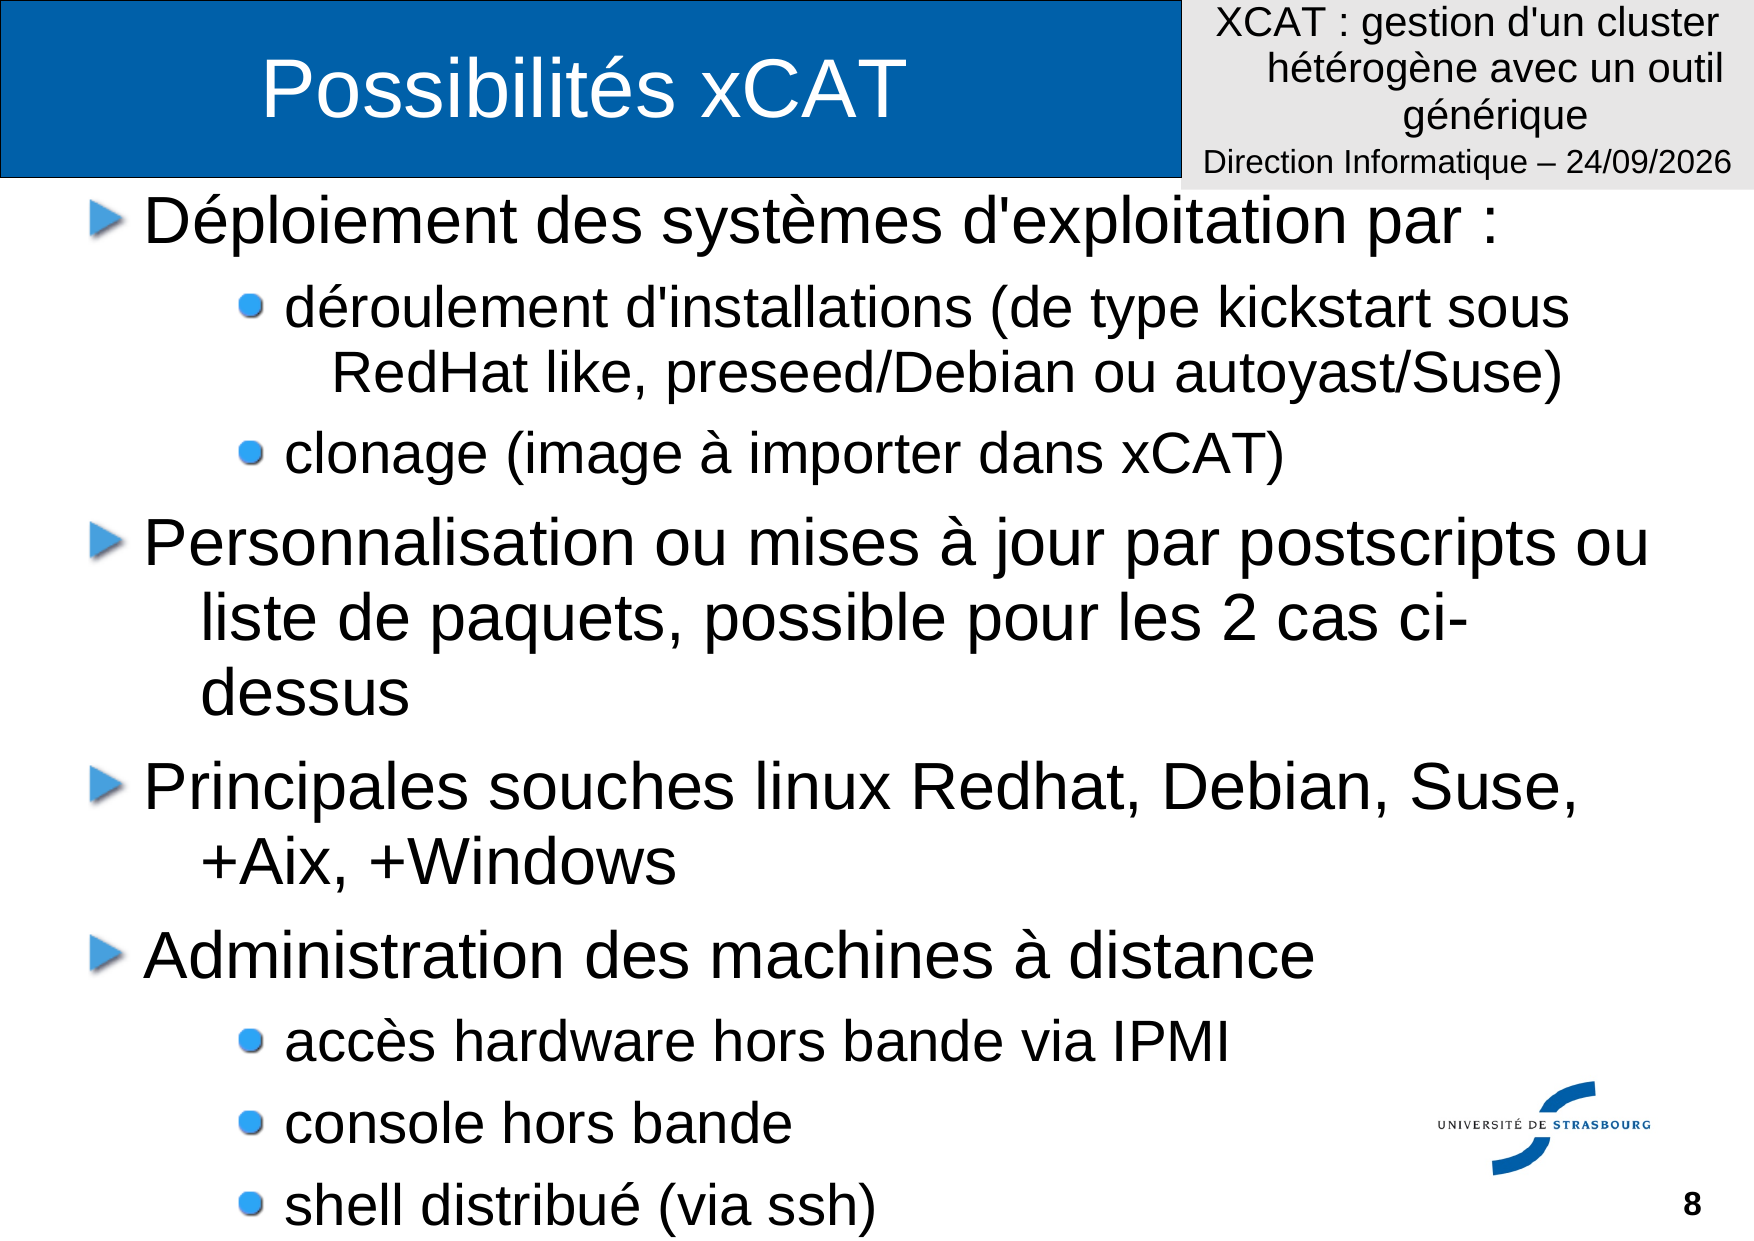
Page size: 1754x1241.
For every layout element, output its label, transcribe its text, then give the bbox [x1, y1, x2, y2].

list Déploiement des systèmes d'exploitation par : déroulement d'installations (de type kickstart sous RedHat like, preseed/Debian ou autoyast/Suse) clonage (image à importer dans xCAT) Personnalisation ou mises à jour par postscripts ou liste de paquets, possible pour les 2 cas ci-dessus Principales souches linux Redhat, Debian, Suse, +Aix, +Windows Administration des machines à distance accès hardware hors bande via IPMI console hors bande shell distribué (via ssh) [87, 183, 1666, 1238]
picture [1666, 1033, 1707, 1223]
title Possibilités xCAT [0, 0, 1169, 178]
